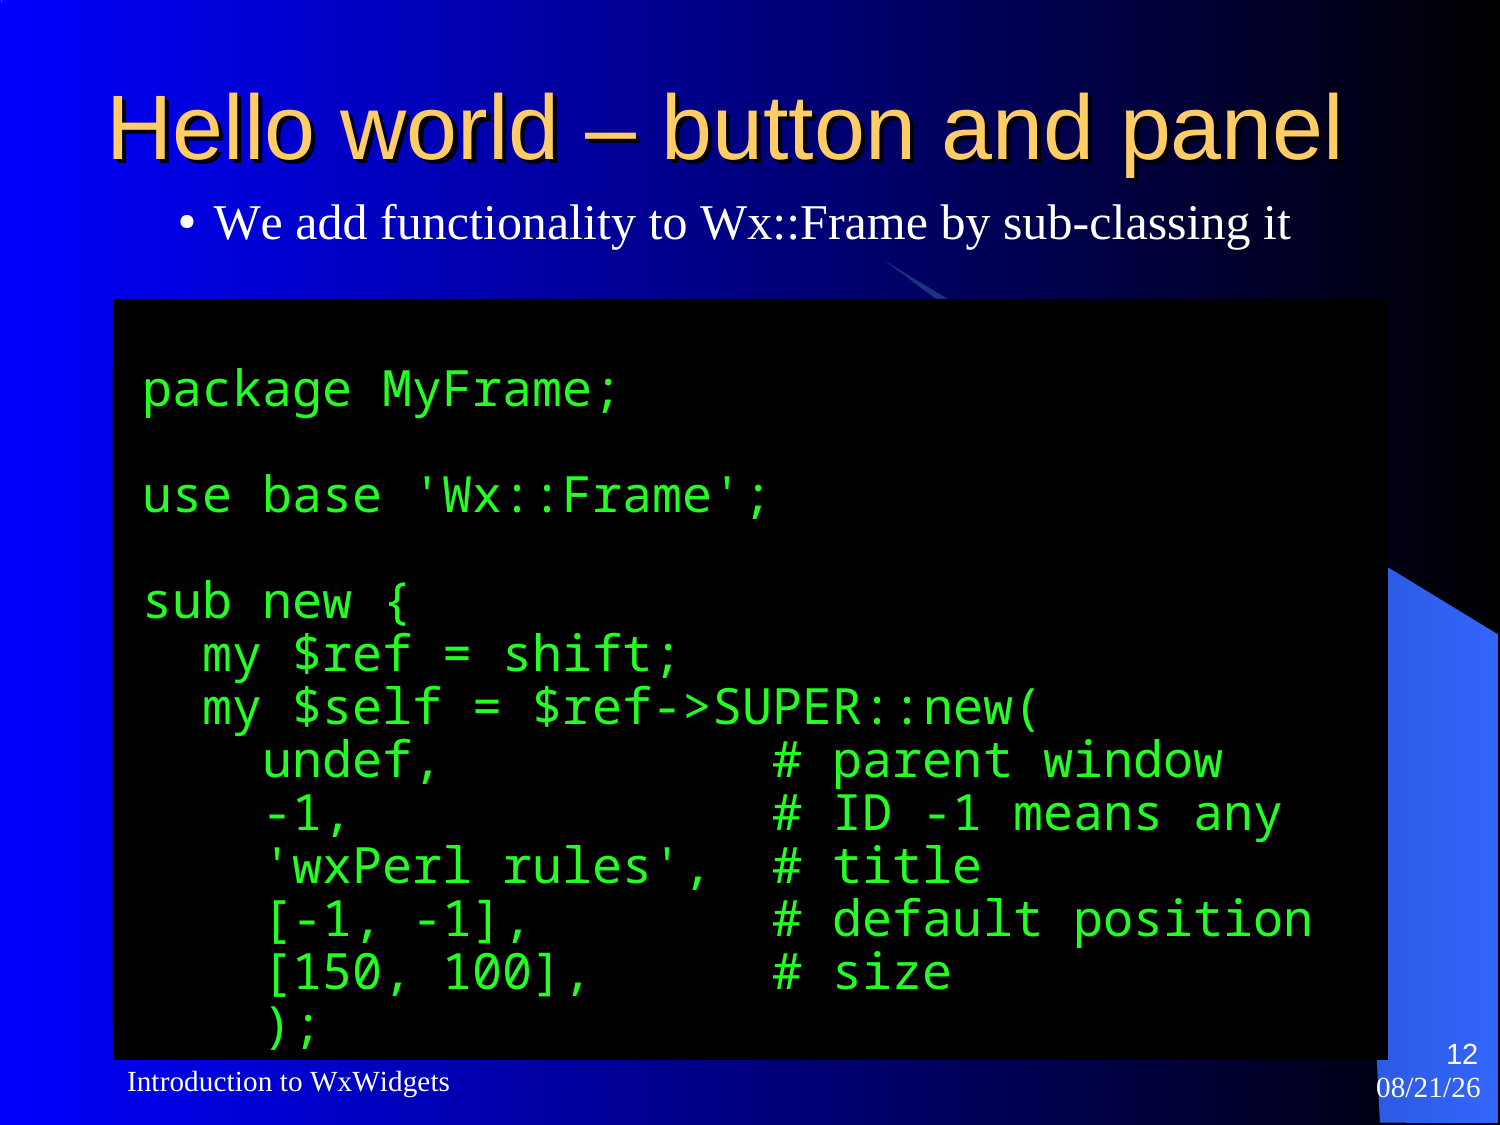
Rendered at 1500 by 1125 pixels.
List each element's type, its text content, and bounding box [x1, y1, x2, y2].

list We add functionality to Wx::Frame by sub-classing it [112, 147, 1388, 298]
title Hello world – button and panel [91, 48, 1418, 207]
list package MyFrame; use base 'Wx::Frame'; sub new { my $ref = shift; my $self = $ref->SUPER::new( undef, # parent window -1, # ID -1 means any 'wxPerl rules', # title [-1, -1], # default position [150, 100], # size ); [112, 298, 1388, 945]
